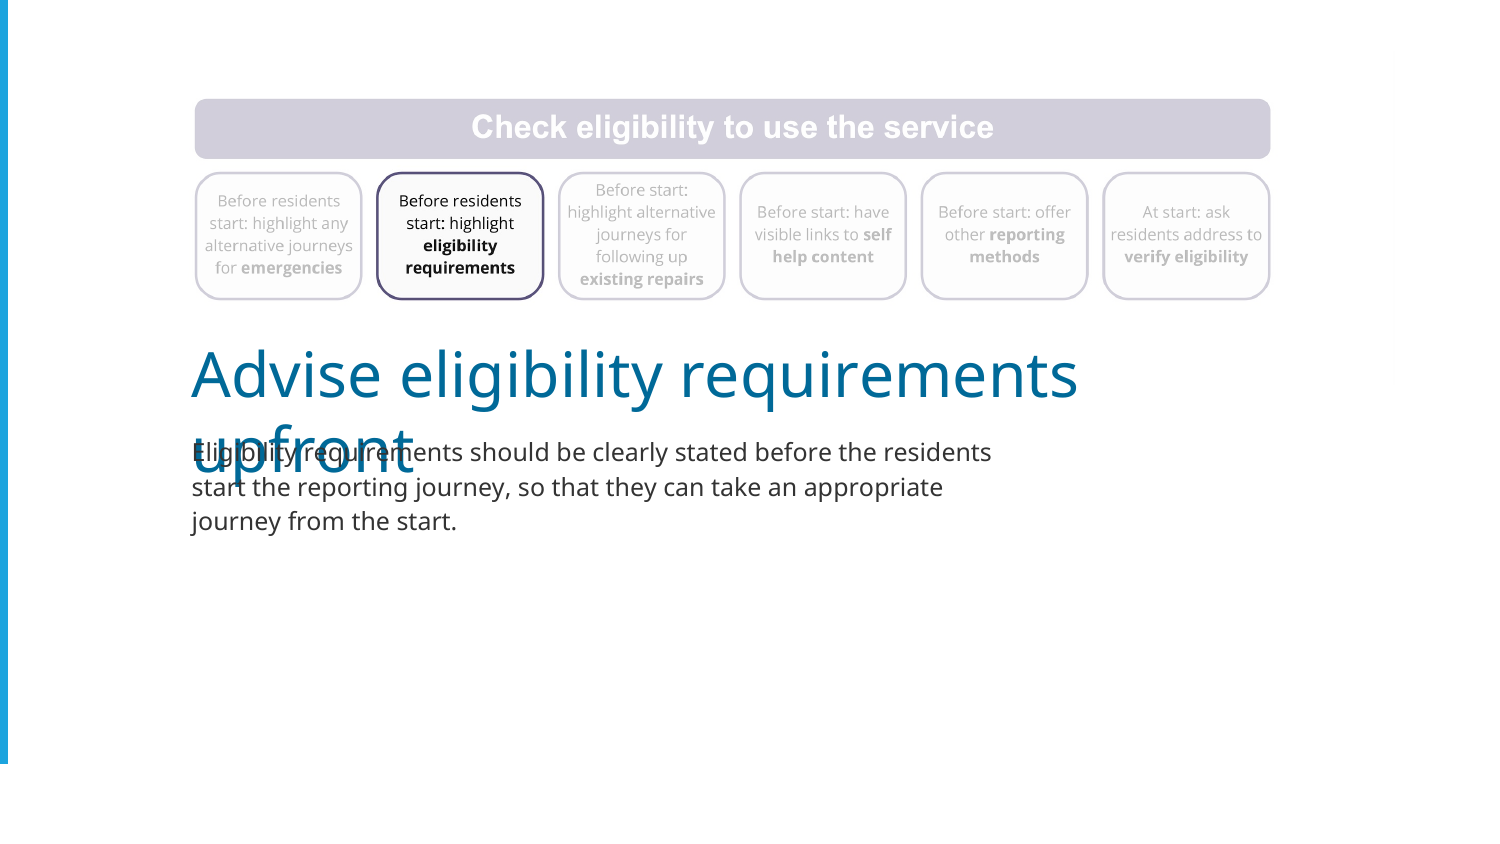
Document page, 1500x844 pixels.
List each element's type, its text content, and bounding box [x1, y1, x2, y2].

text_box Advise eligibility requirements upfront [176, 320, 1307, 476]
text_box Eligibility requirements should be clearly stated before the residents start the reporting journey, so that they can take an appropriate journey from the start. [176, 417, 1039, 625]
picture [105, 0, 1395, 401]
text_box [185, 90, 1281, 313]
